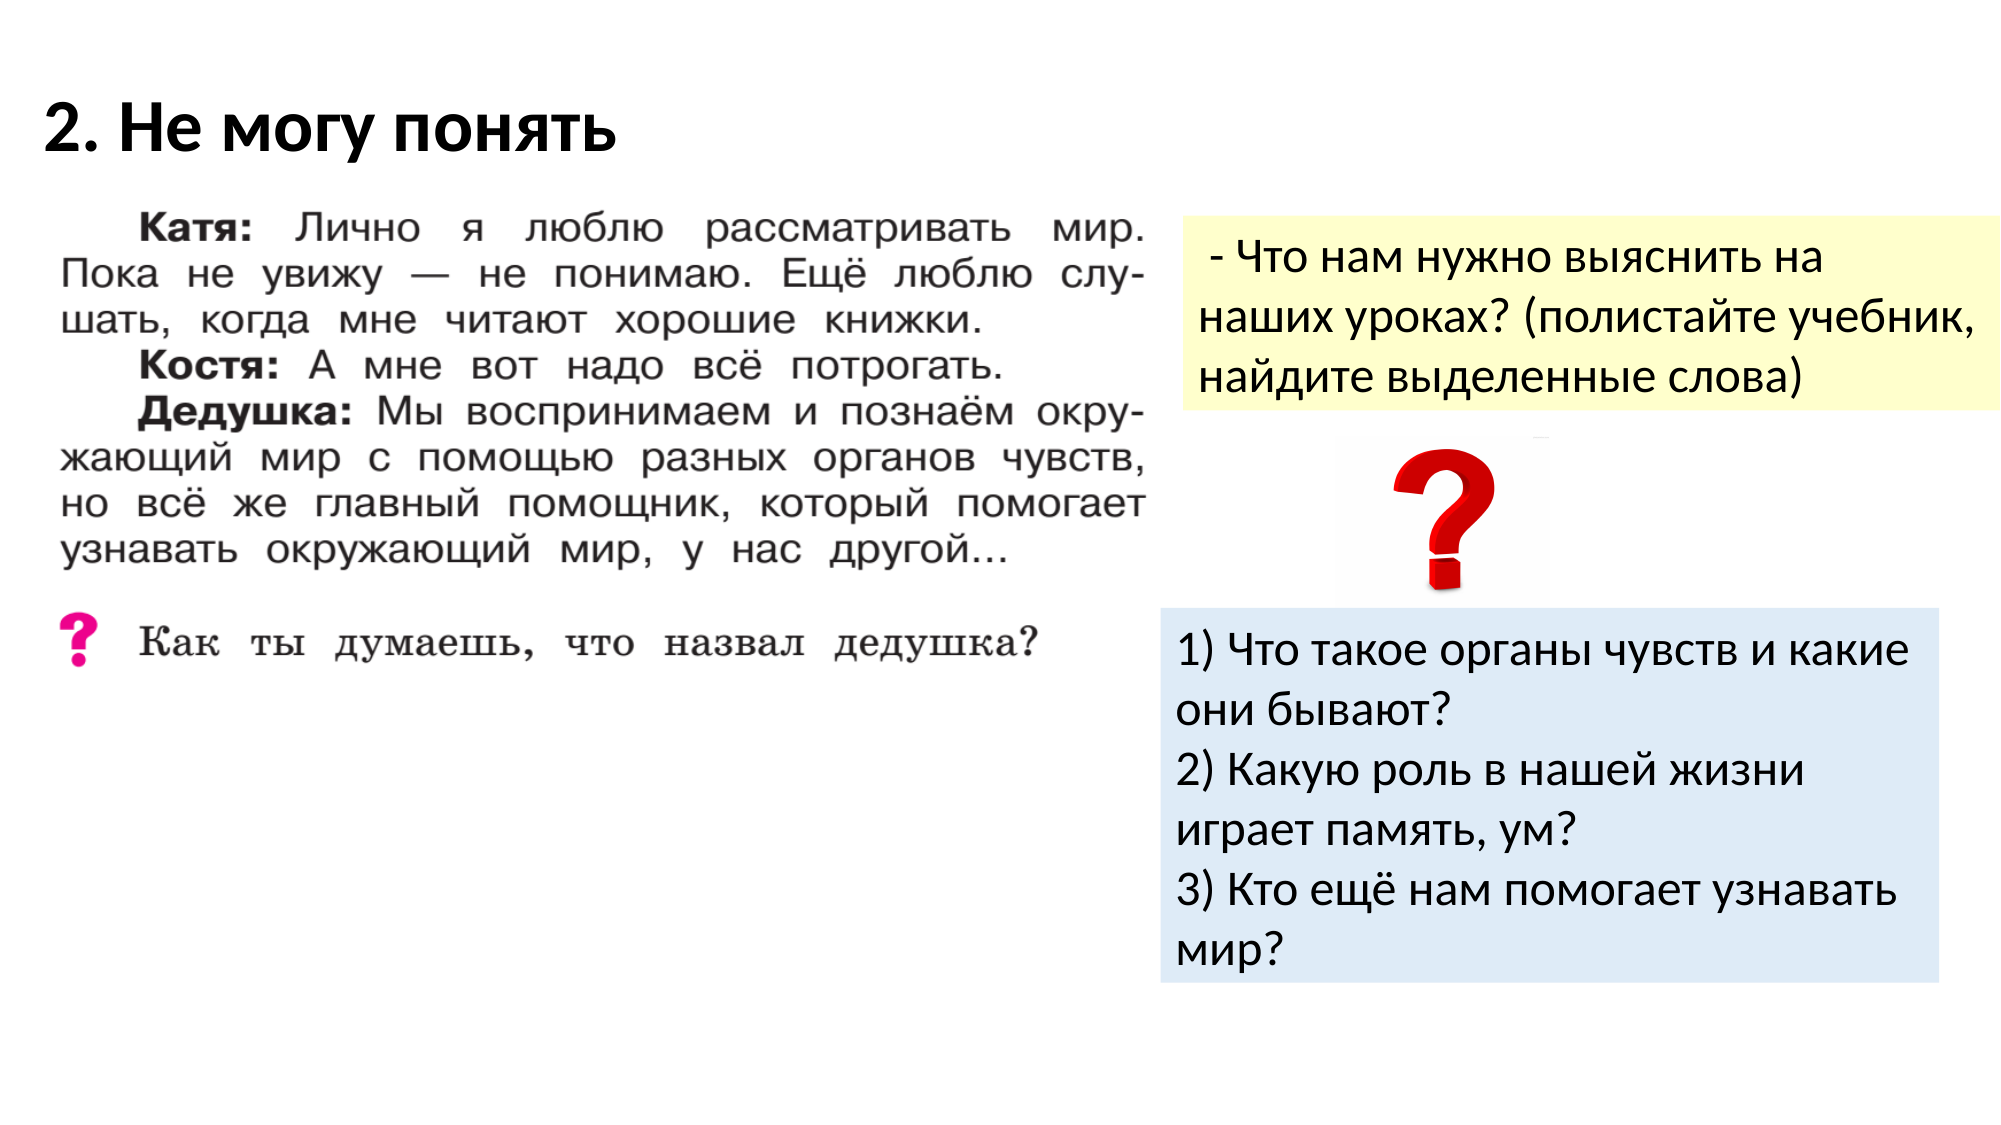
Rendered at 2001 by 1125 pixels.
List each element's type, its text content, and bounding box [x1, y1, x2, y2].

picture [0, 187, 1161, 686]
text_box 1) Что такое органы чувств и какие они бывают? 2) Какую роль в нашей жизни играет память, ум? 3) Кто ещё нам помогает узнавать мир? [1160, 607, 1940, 983]
text_box - Что нам нужно выяснить на наших уроках? (полистайте учебник, найдите выделенные слова) [1183, 215, 2000, 411]
title 2. Не могу понять [28, 46, 1161, 187]
picture [1335, 436, 1550, 607]
